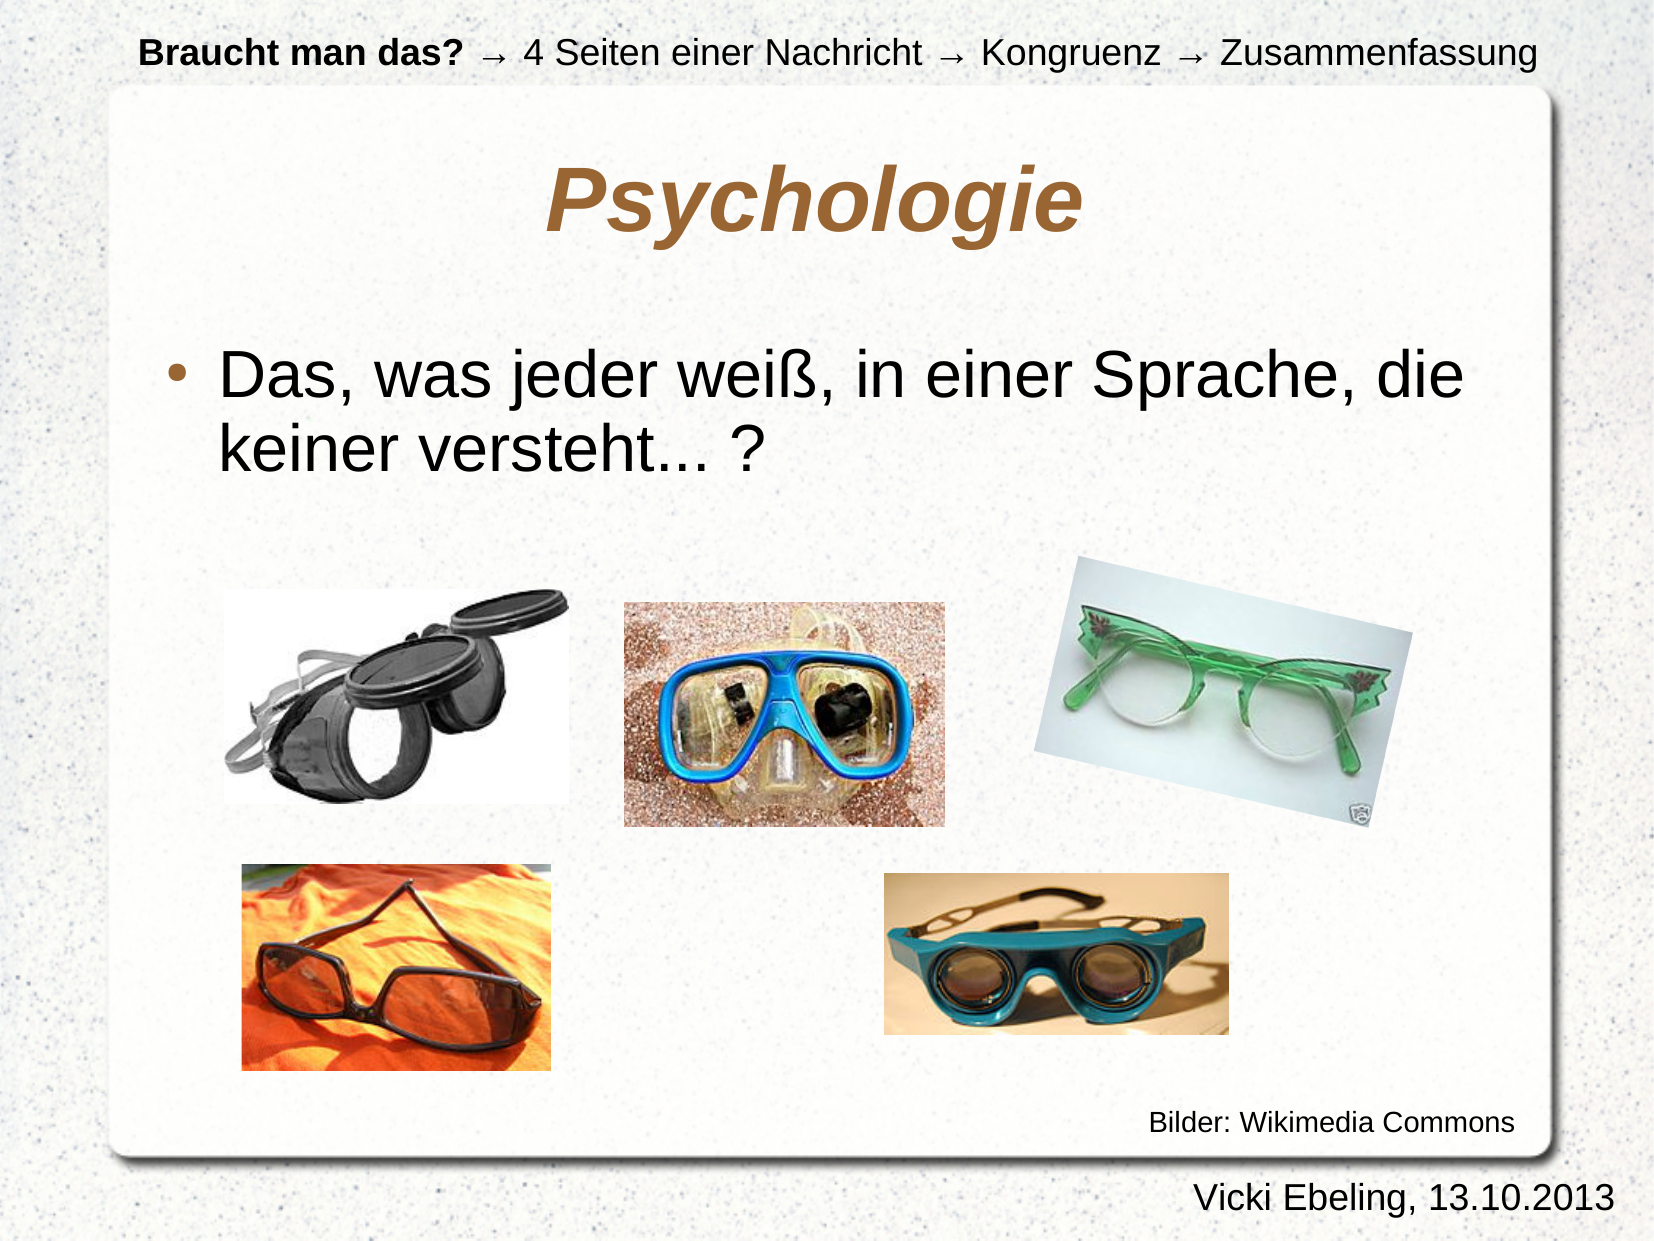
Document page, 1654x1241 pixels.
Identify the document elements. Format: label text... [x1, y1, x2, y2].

text_box Bilder: Wikimedia Commons [1133, 1098, 1532, 1147]
picture [0, 0, 1654, 1241]
list Das, was jeder weiß, in einer Sprache, die keiner versteht... ? [147, 336, 1506, 1056]
text_box Braucht man das? → 4 Seiten einer Nachricht → Kongruenz → Zusammenfassung [123, 23, 1554, 81]
title Psychologie [118, 96, 1536, 304]
text_box Vicki Ebeling, 13.10.2013 [1178, 1169, 1630, 1227]
